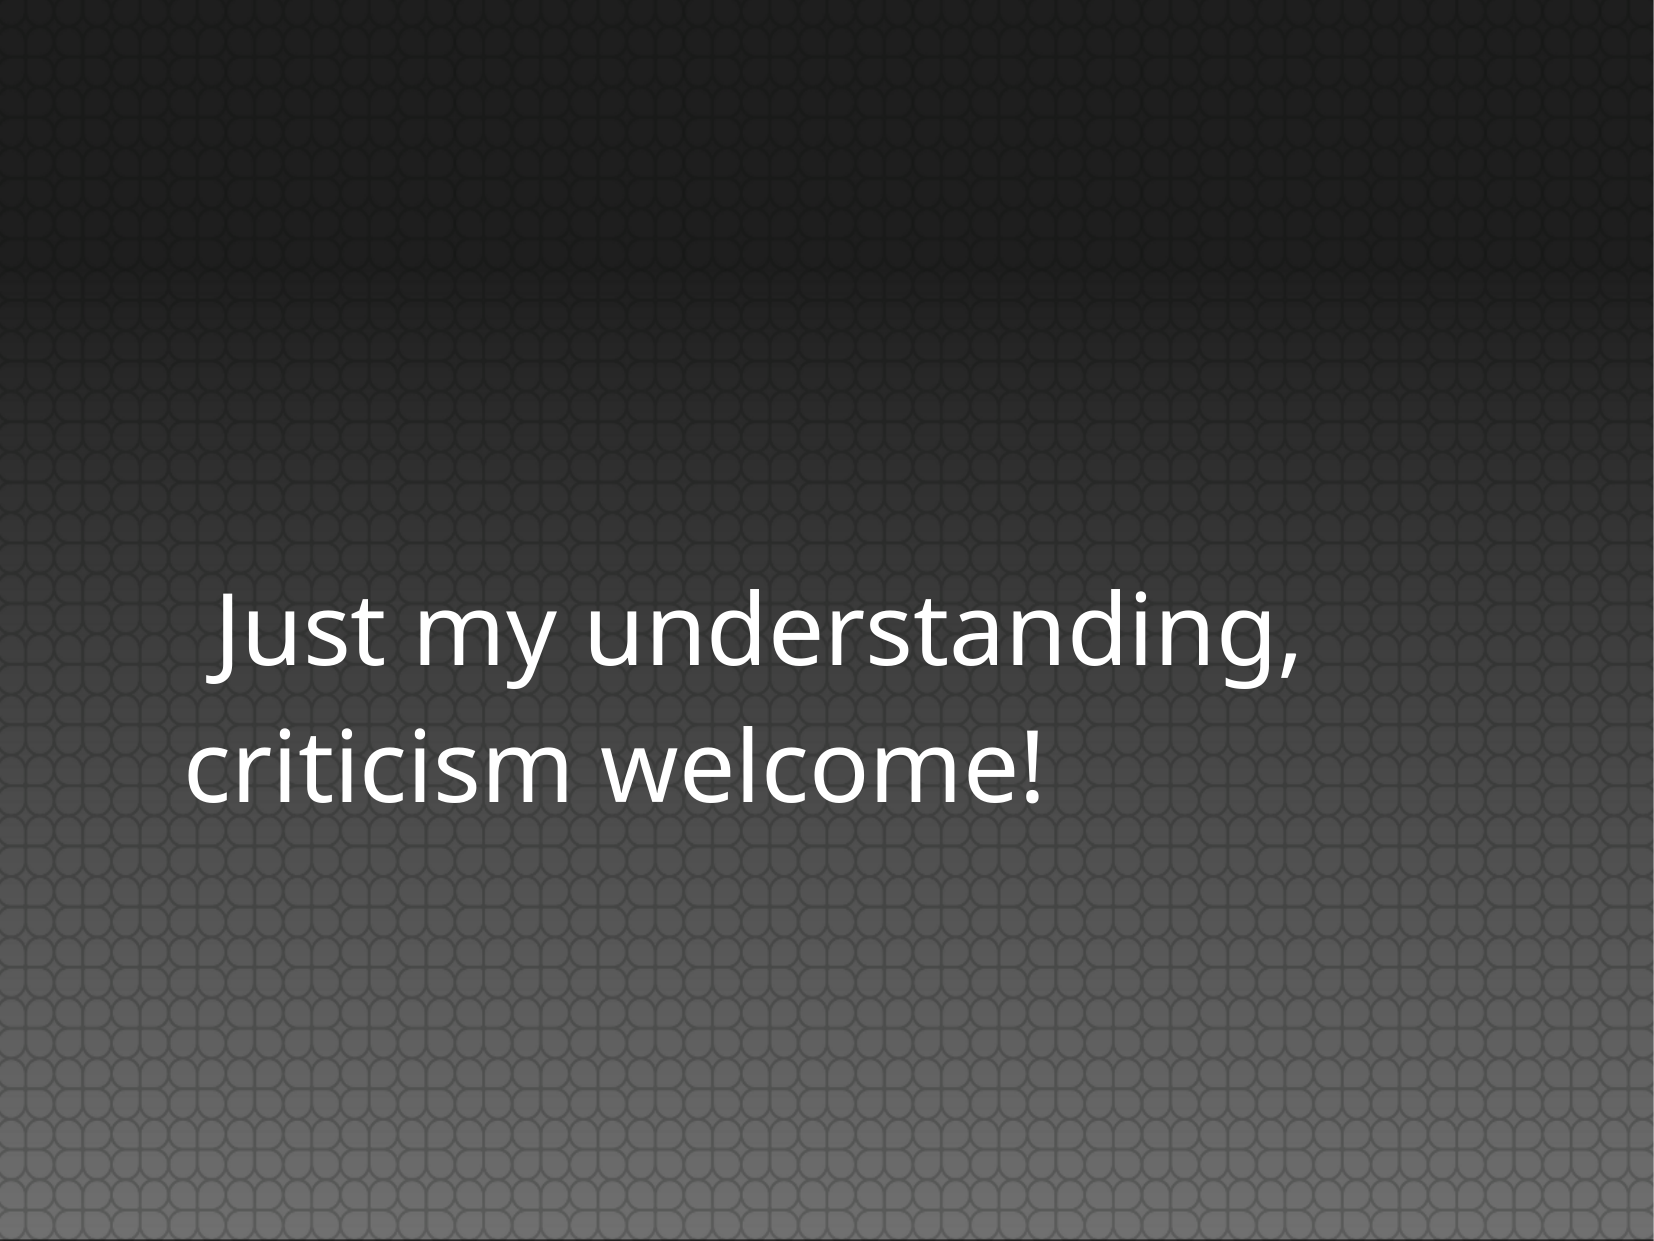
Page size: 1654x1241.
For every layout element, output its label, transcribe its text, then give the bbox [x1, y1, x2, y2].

picture [0, 0, 1654, 1241]
list Just my understanding, criticism welcome! [112, 227, 1501, 1163]
